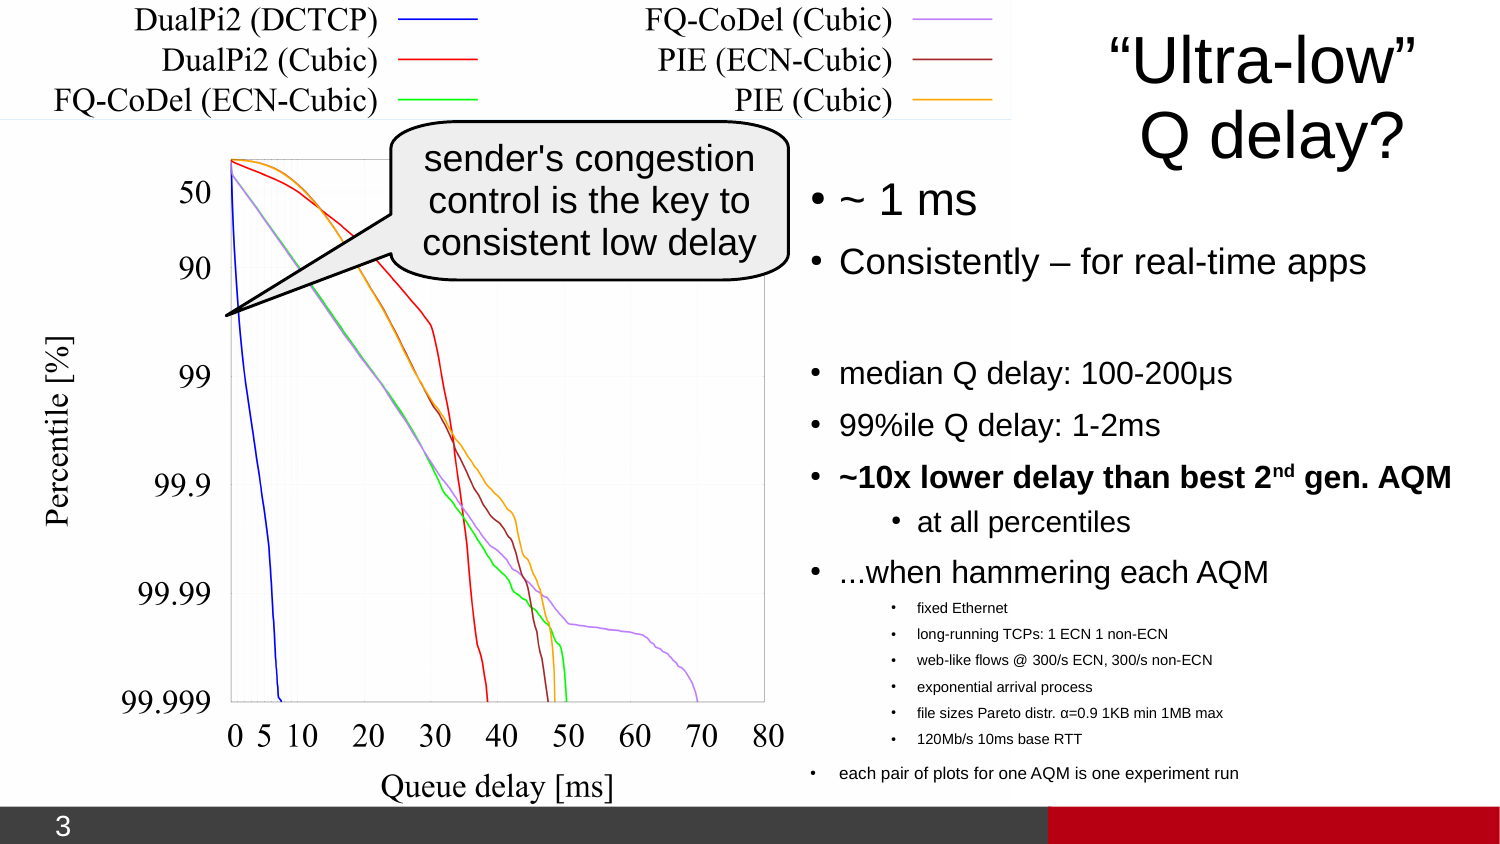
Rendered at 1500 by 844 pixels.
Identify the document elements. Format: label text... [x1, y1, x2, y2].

list ~ 1 ms Consistently – for real-time apps median Q delay: 100-200μs 99%ile Q delay: 1-2ms ~10x lower delay than best 2nd gen. AQM at all percentiles ...when hammering each AQM fixed Ethernet long-running TCPs: 1 ECN 1 non-ECN web-like flows @ 300/s ECN, 300/s non-ECN exponential arrival process file sizes Pareto distr. α=0.9 1KB min 1MB max 120Mb/s 10ms base RTT each pair of plots for one AQM is one experiment run [800, 173, 1493, 791]
title “Ultra-low” Q delay? [1053, 22, 1492, 173]
picture [0, 0, 1012, 804]
text_box sender's congestion control is the key to consistent low delay [226, 121, 789, 316]
